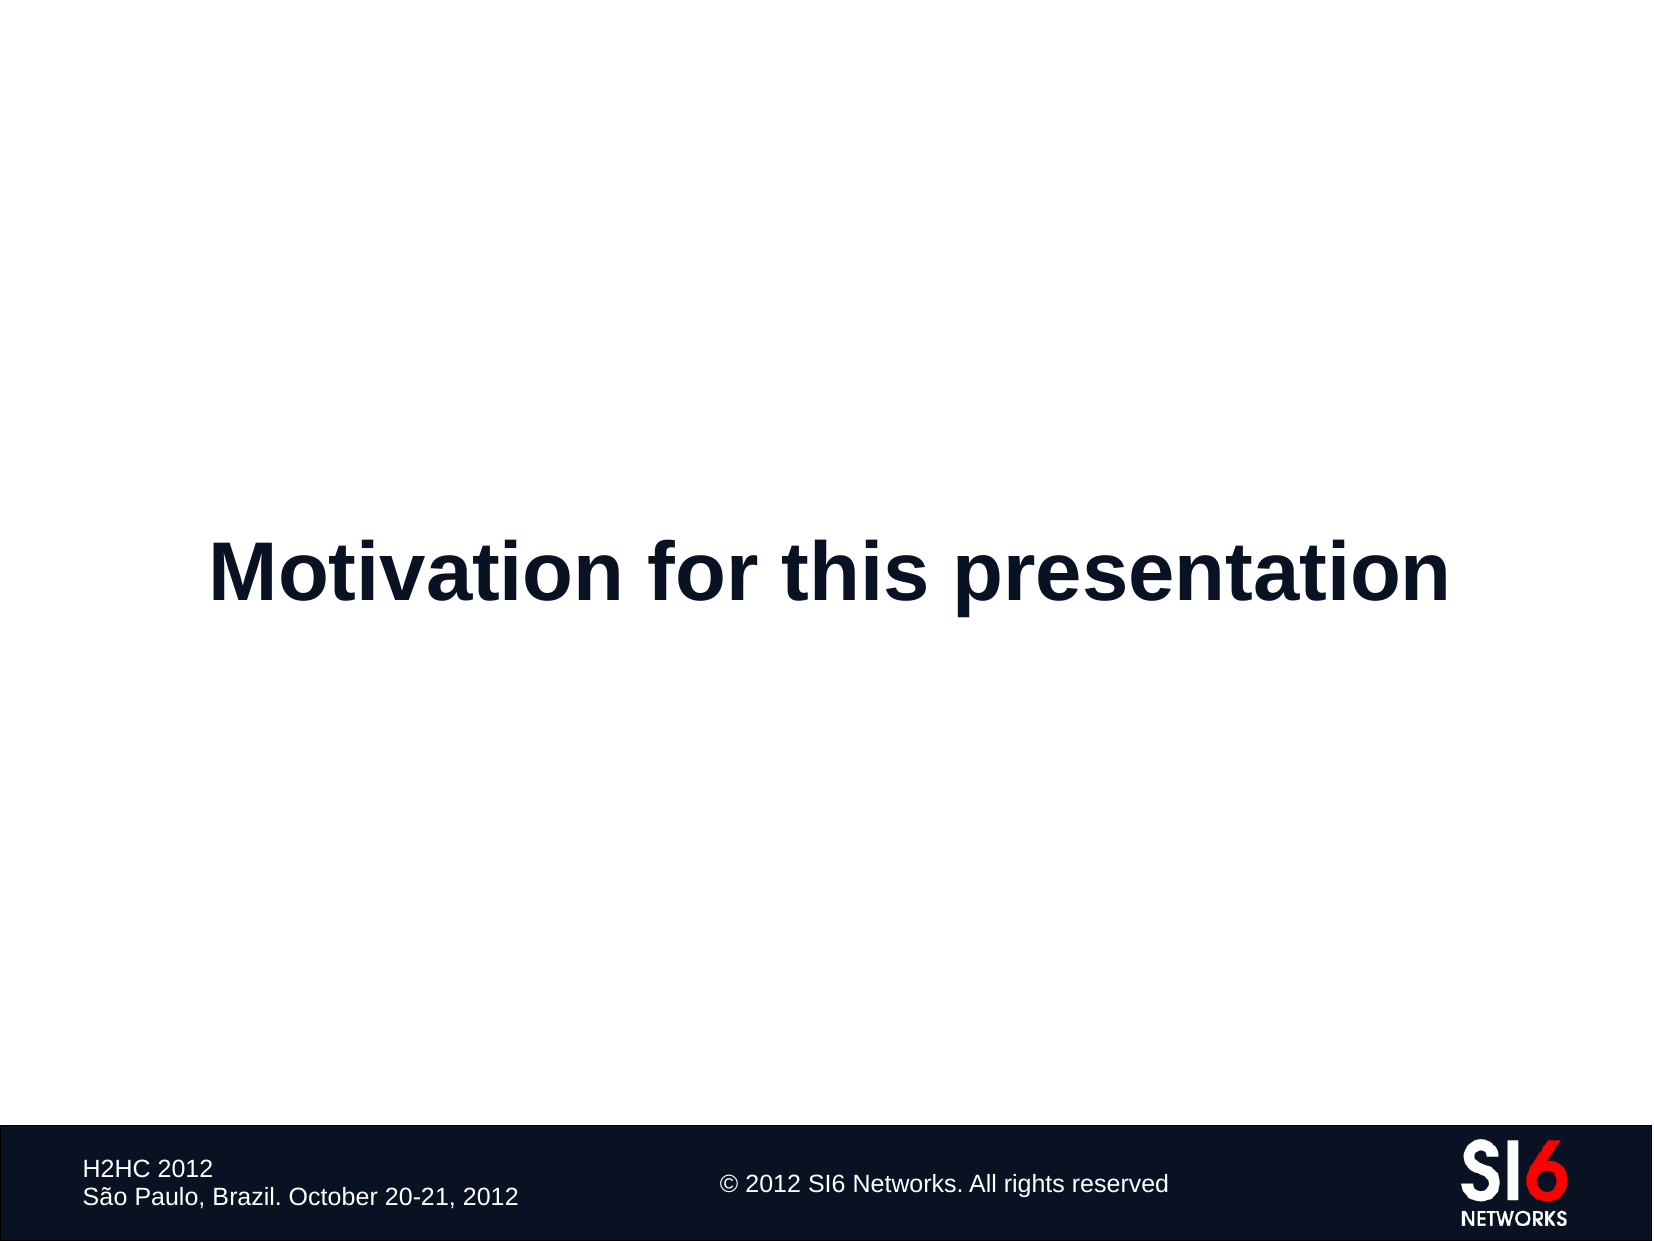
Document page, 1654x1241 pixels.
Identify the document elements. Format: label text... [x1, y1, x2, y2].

title Motivation for this presentation [86, 467, 1576, 676]
picture [1461, 1139, 1567, 1226]
